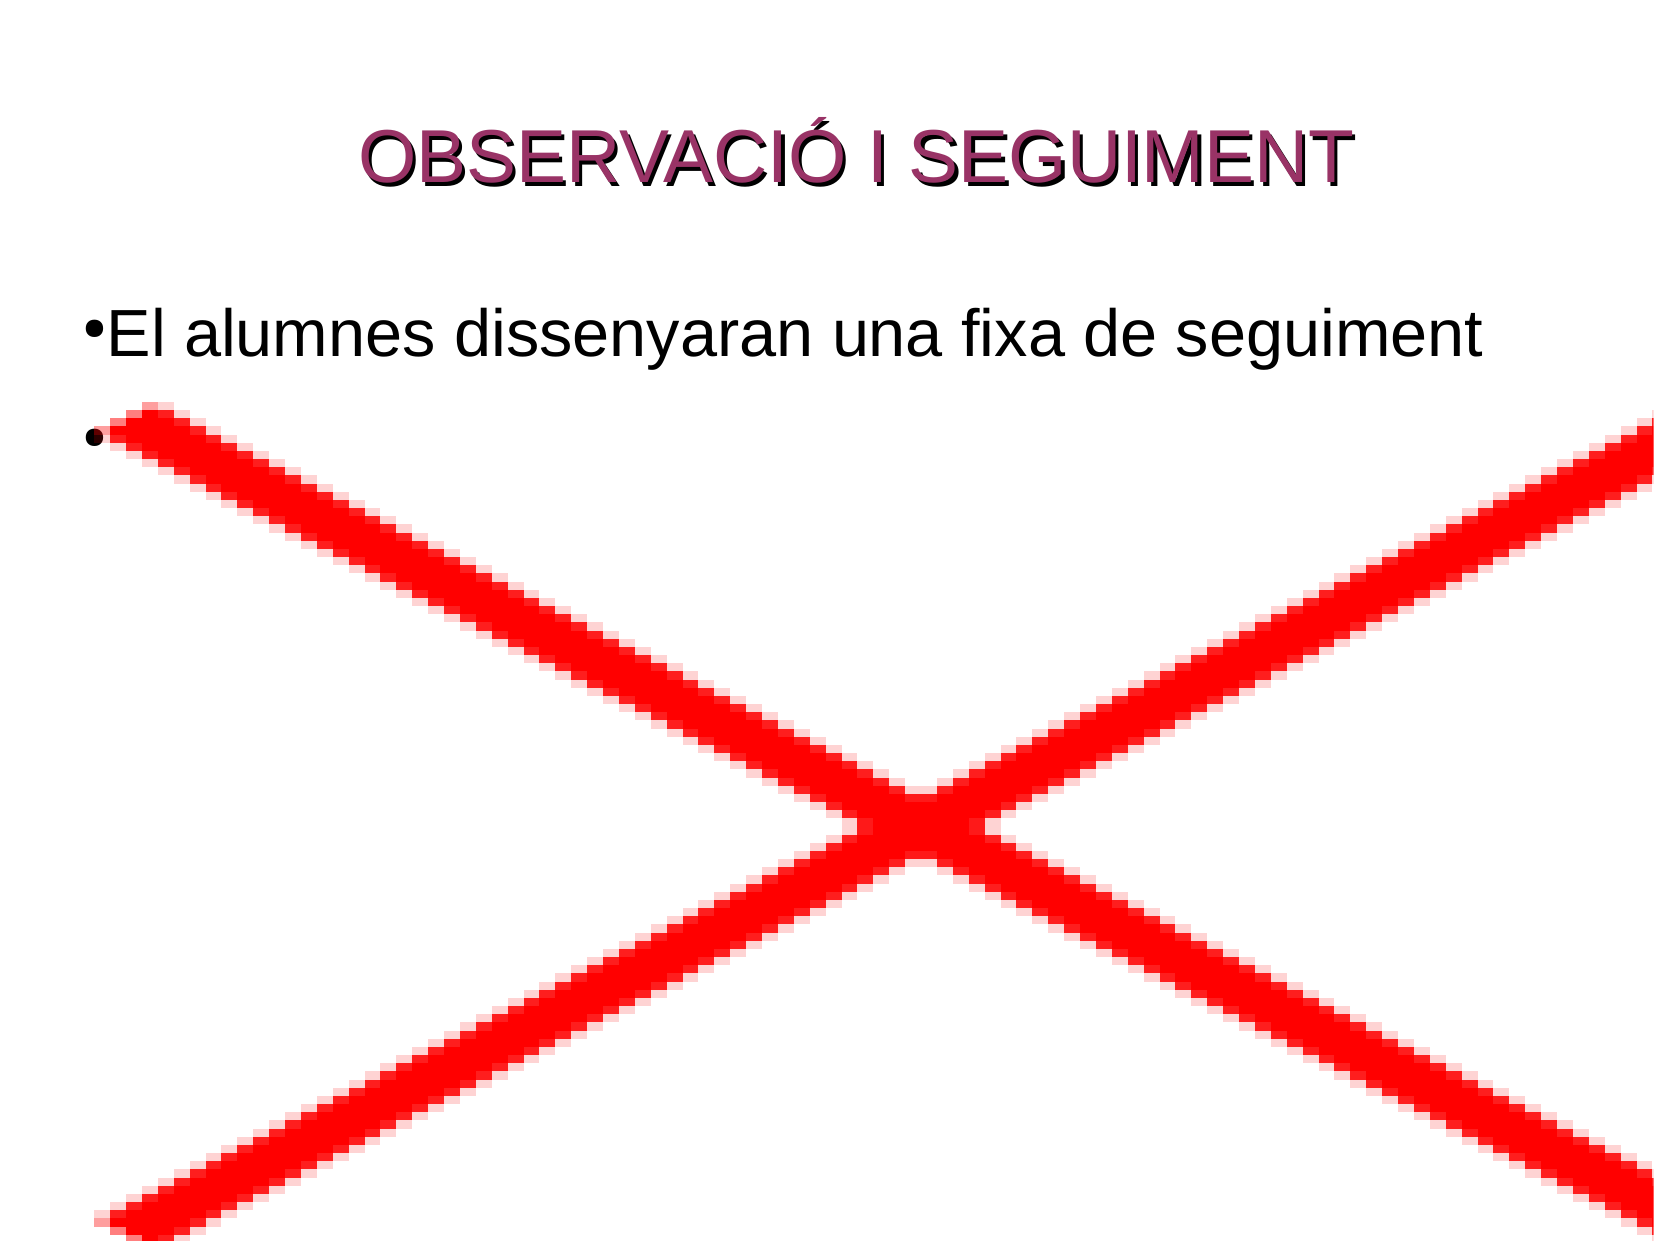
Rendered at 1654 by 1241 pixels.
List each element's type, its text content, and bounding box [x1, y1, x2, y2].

chart [47, 378, 1654, 1241]
list El alumnes dissenyaran una fixa de seguiment [82, 290, 1571, 378]
title OBSERVACIÓ I SEGUIMENT [82, 49, 1571, 257]
